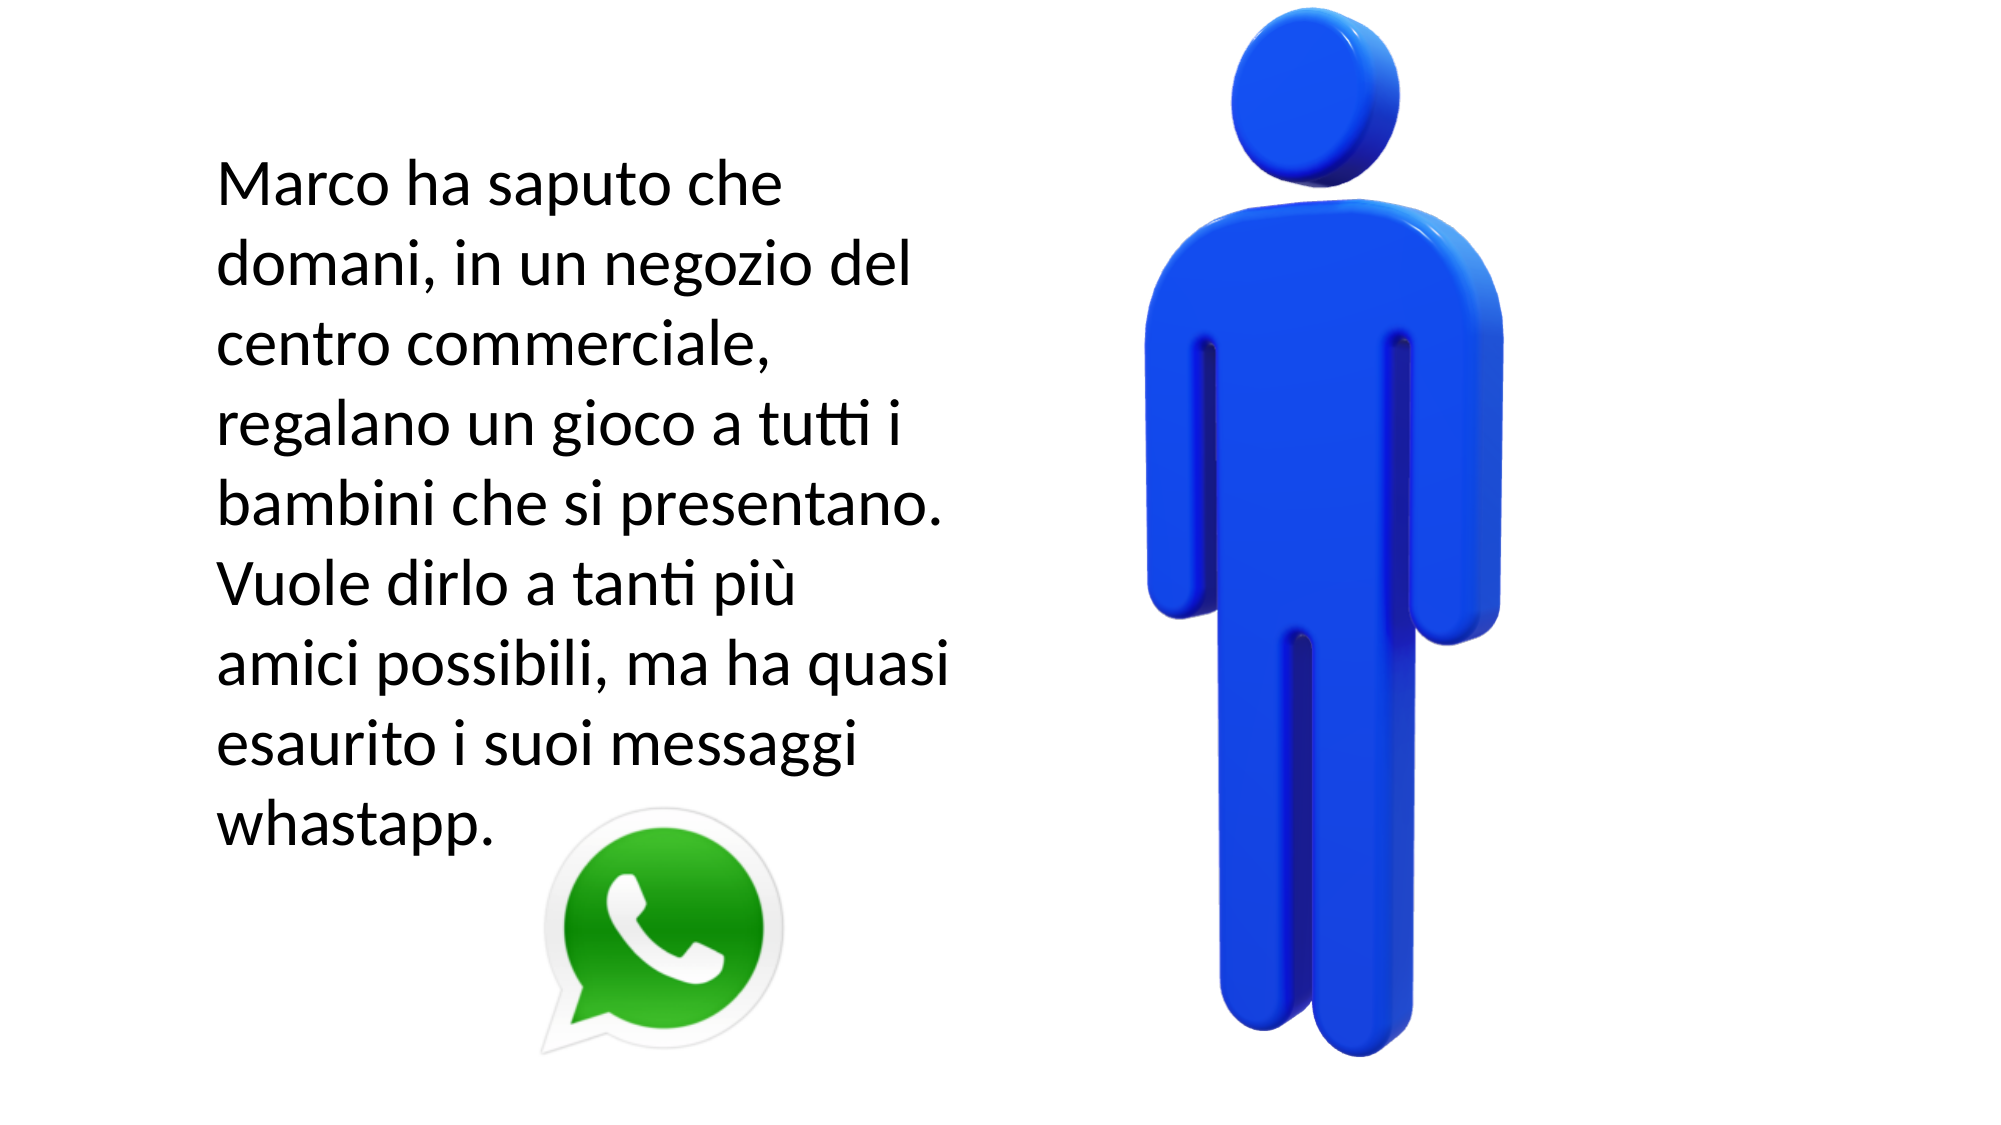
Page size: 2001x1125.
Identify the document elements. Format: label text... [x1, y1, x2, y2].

picture [1119, 0, 1510, 1085]
text_box Marco ha saputo che domani, in un negozio del centro commerciale, regalano un gioco a tutti i bambini che si presentano. Vuole dirlo a tanti più amici possibili, ma ha quasi esaurito i suoi messaggi whastapp. [201, 131, 971, 874]
picture [527, 874, 793, 1058]
